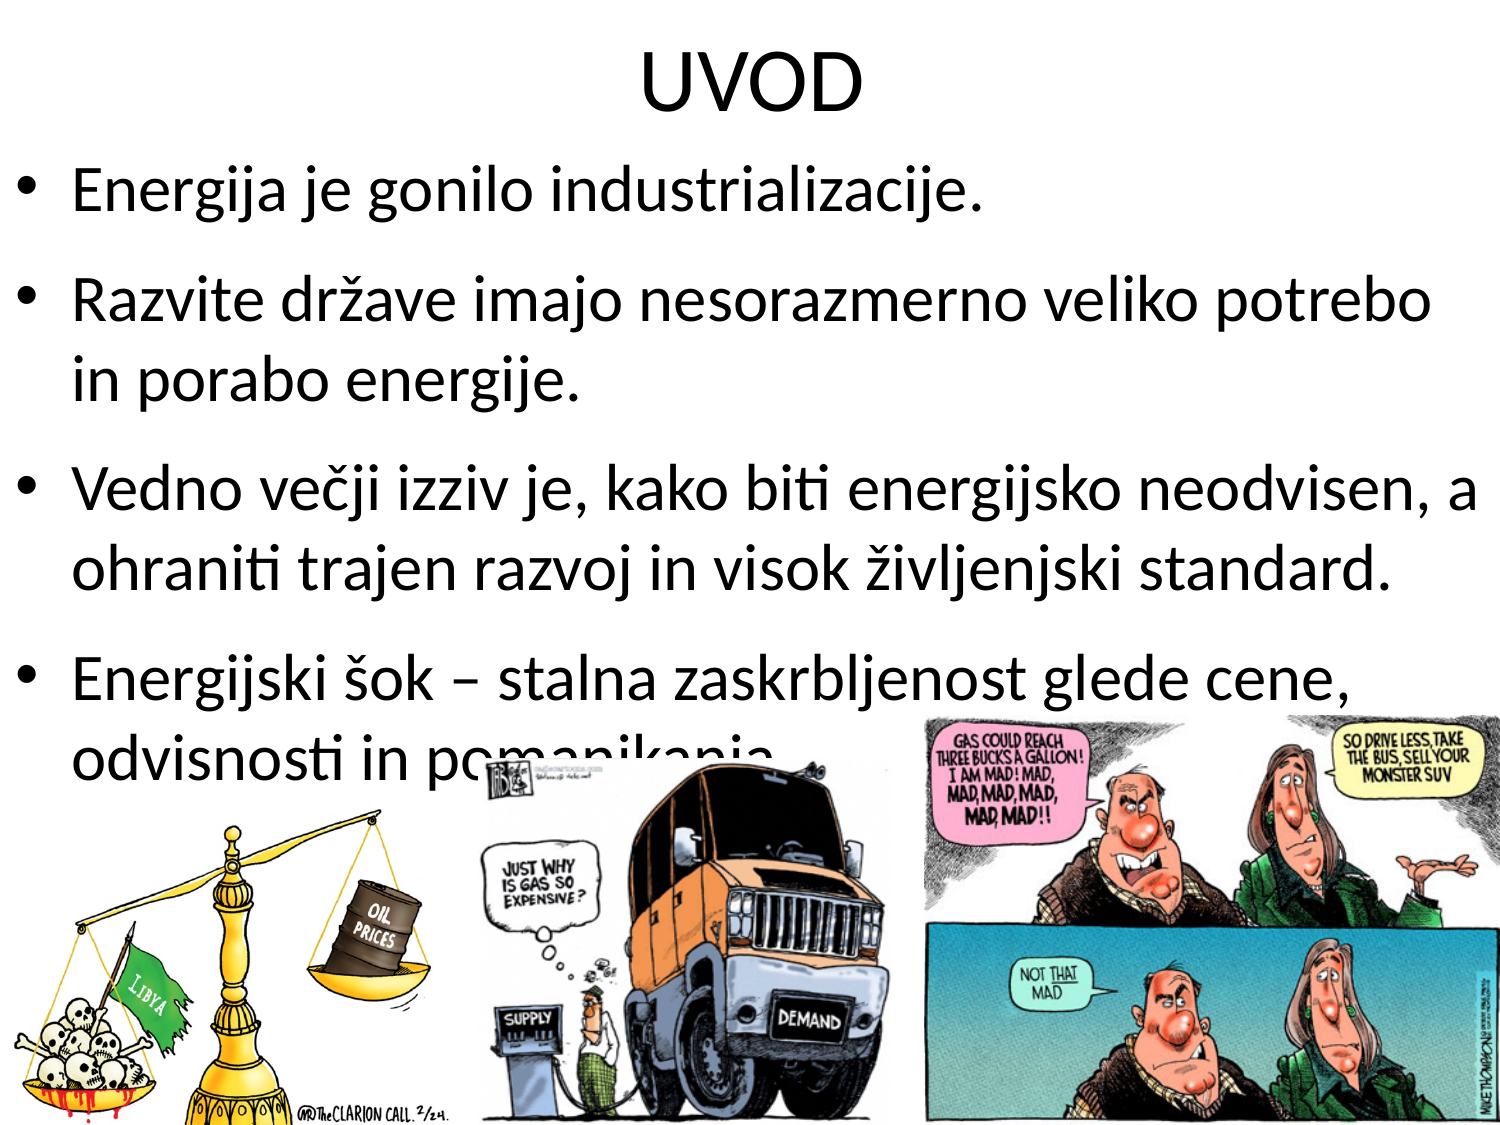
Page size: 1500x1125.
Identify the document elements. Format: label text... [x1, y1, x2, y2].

picture [0, 801, 460, 1125]
list Energija je gonilo industrializacije. Razvite države imajo nesorazmerno veliko potrebo in porabo energije. Vedno večji izziv je, kako biti energijsko neodvisen, a ohraniti trajen razvoj in visok življenjski standard. Energijski šok – stalna zaskrbljenost glede cene, odvisnosti in pomanjkanja. [0, 137, 1500, 1125]
picture [924, 715, 1500, 1125]
title UVOD [76, 0, 1427, 137]
picture [478, 758, 892, 1125]
